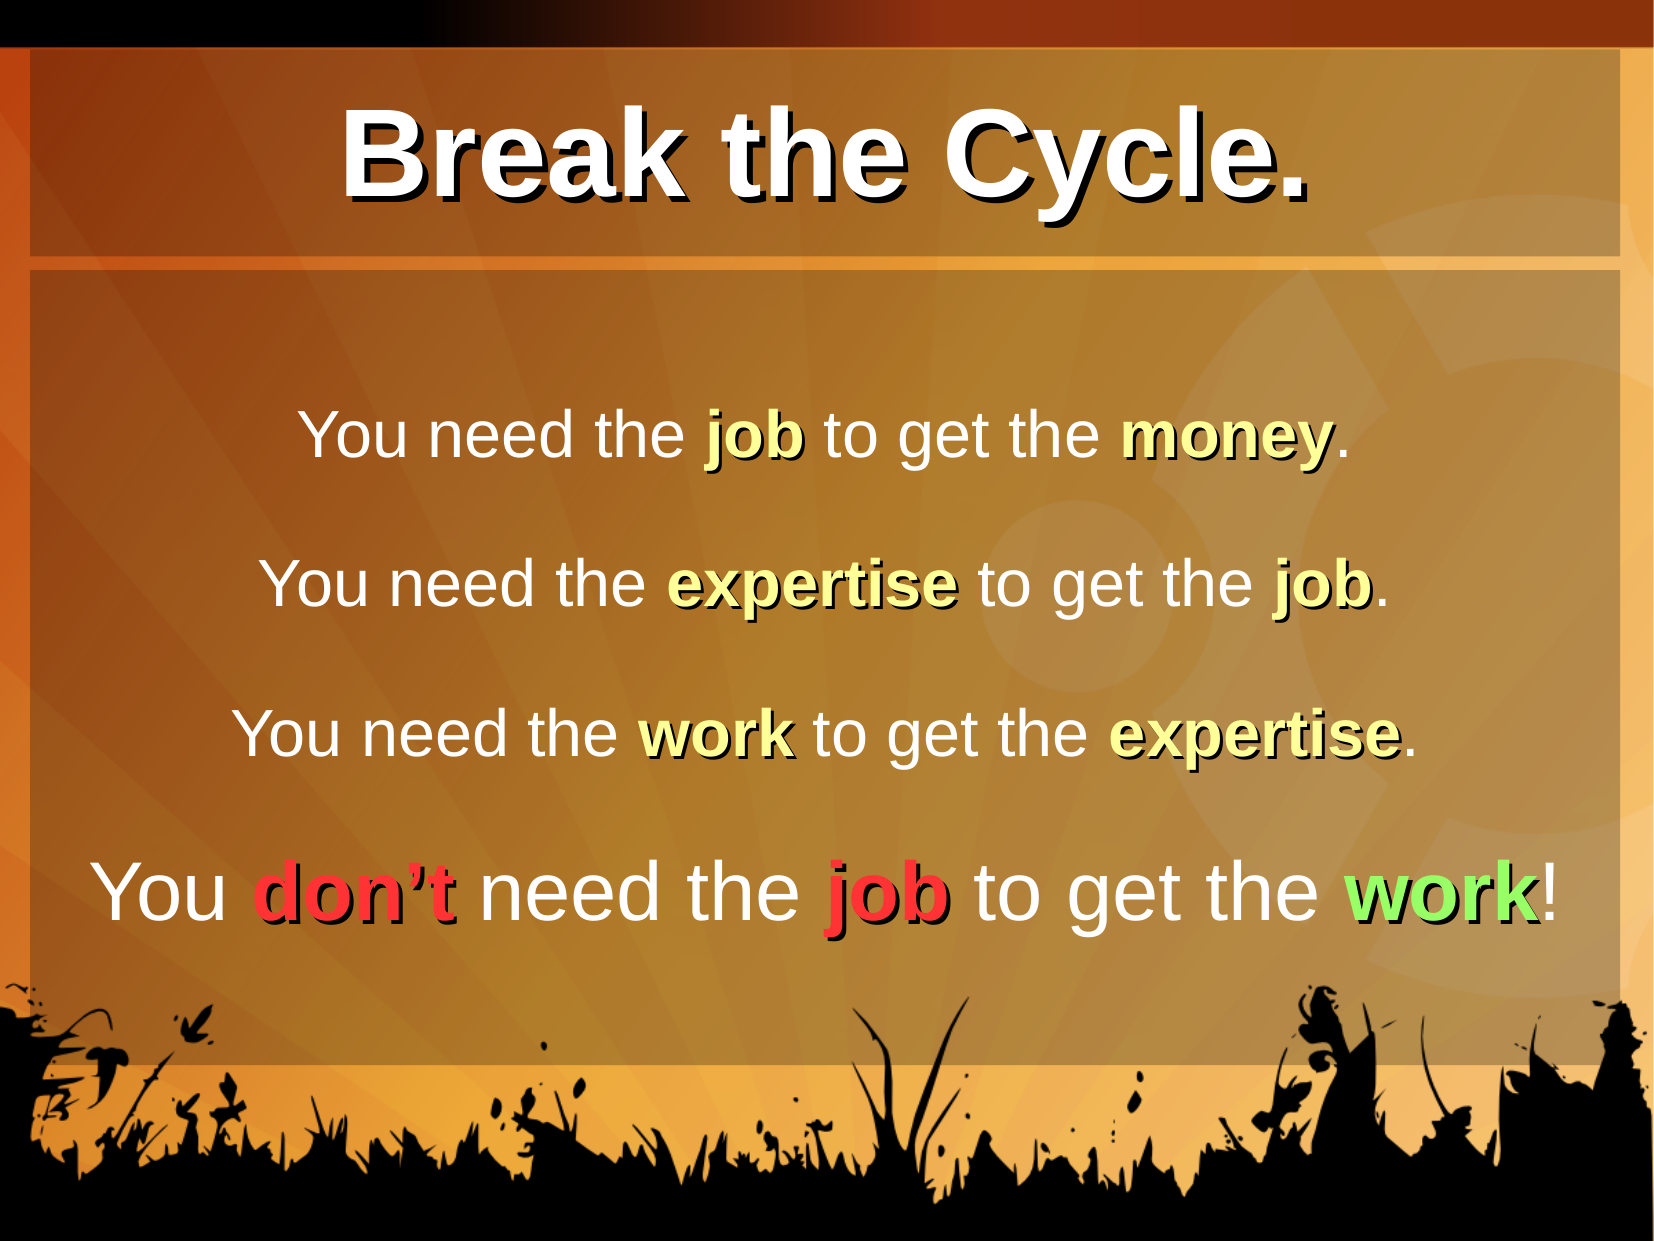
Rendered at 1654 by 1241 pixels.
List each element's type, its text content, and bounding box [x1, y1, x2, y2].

subtitle You need the job to get the money. You need the expertise to get the job. You need the work to get the expertise. You don’t need the job to get the work! [30, 270, 1621, 1066]
title Break the Cycle. [30, 49, 1621, 257]
picture [0, 0, 1654, 1241]
